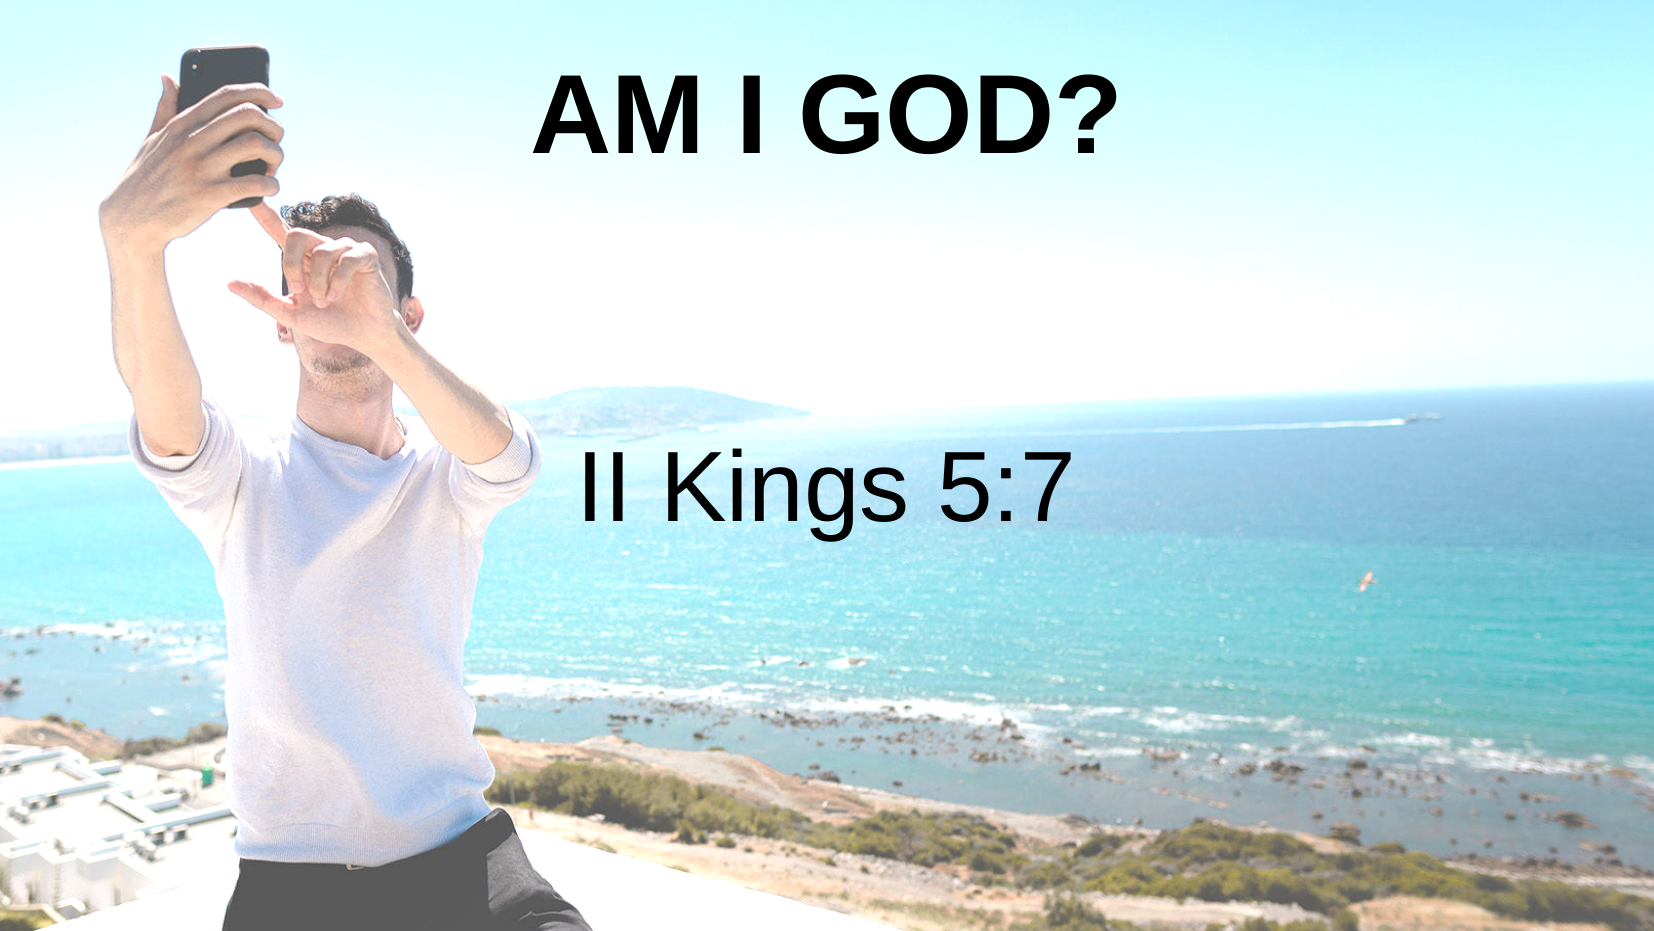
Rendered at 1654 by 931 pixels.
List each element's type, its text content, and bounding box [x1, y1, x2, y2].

title AM I GOD? [82, 37, 1571, 193]
subtitle II Kings 5:7 [82, 217, 1571, 758]
picture [0, 0, 1654, 931]
